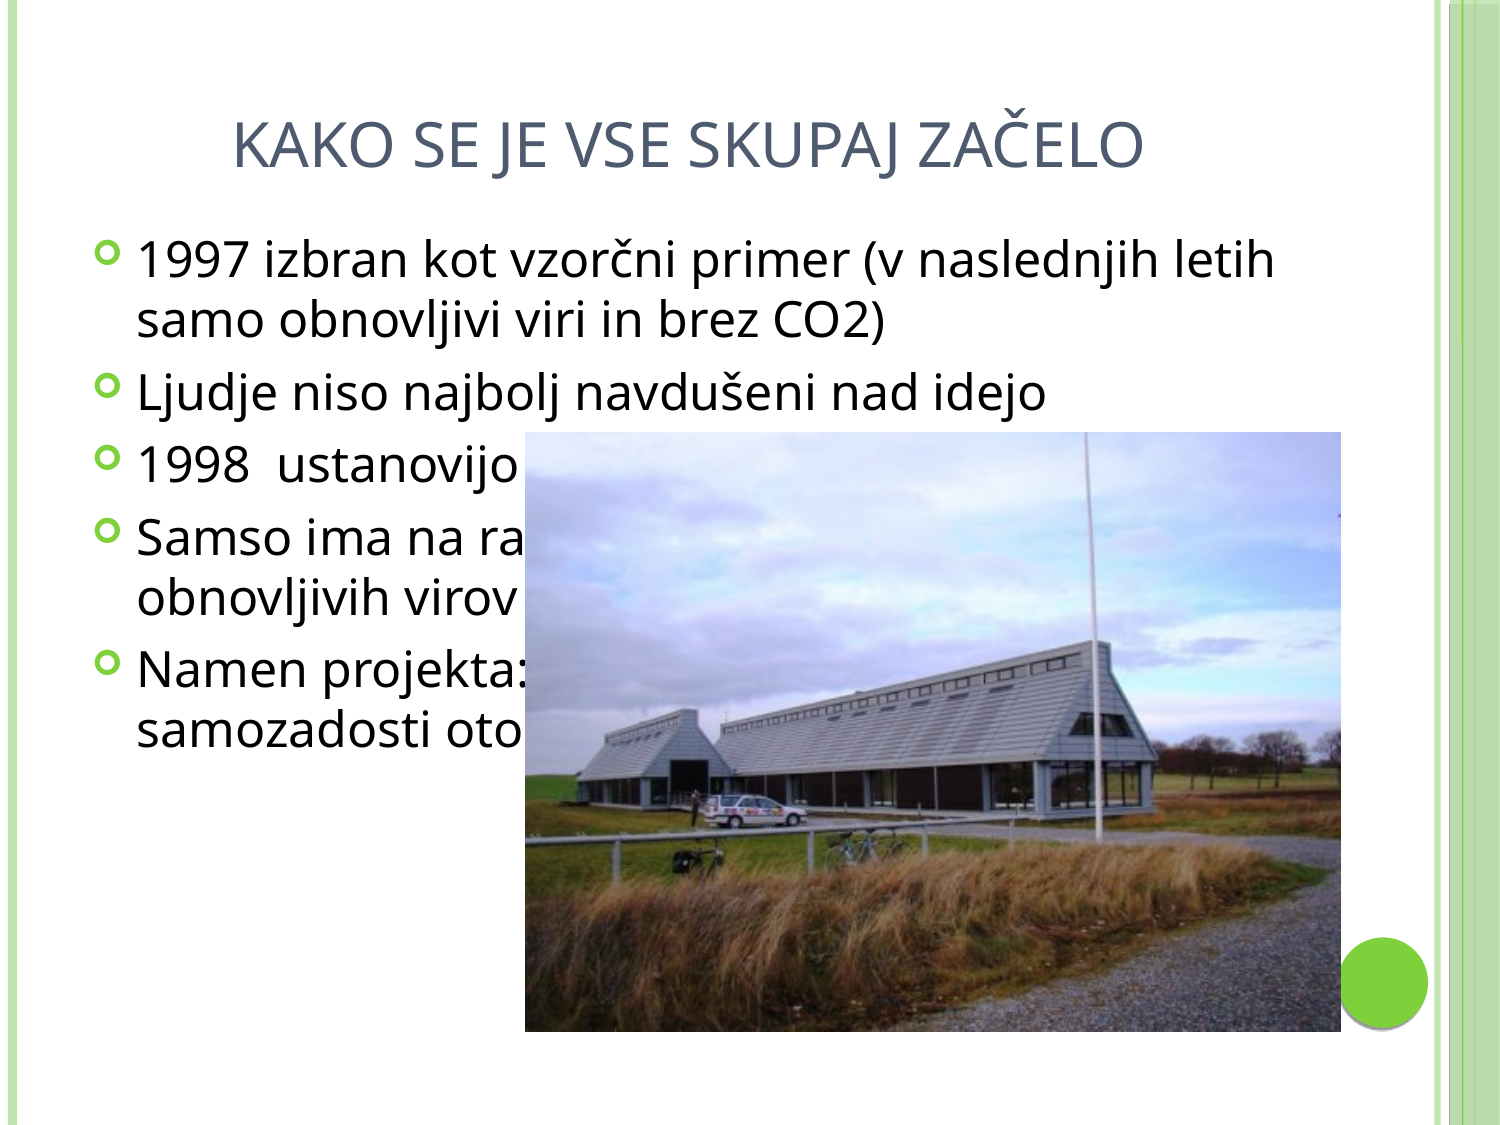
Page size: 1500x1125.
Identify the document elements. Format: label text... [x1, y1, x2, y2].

title Kako se je vse skupaj začelo [76, 0, 1302, 188]
list 1997 izbran kot vzorčni primer (v naslednjih letih samo obnovljivi viri in brez CO2) Ljudje niso najbolj navdušeni nad idejo 1998 ustanovijo akademijo Samso ima na razpolago velike potenciale obnovljivih virov energije Namen projekta:ustvariti energetsko samozadosti otok [76, 220, 1302, 1020]
picture [525, 432, 1341, 1032]
